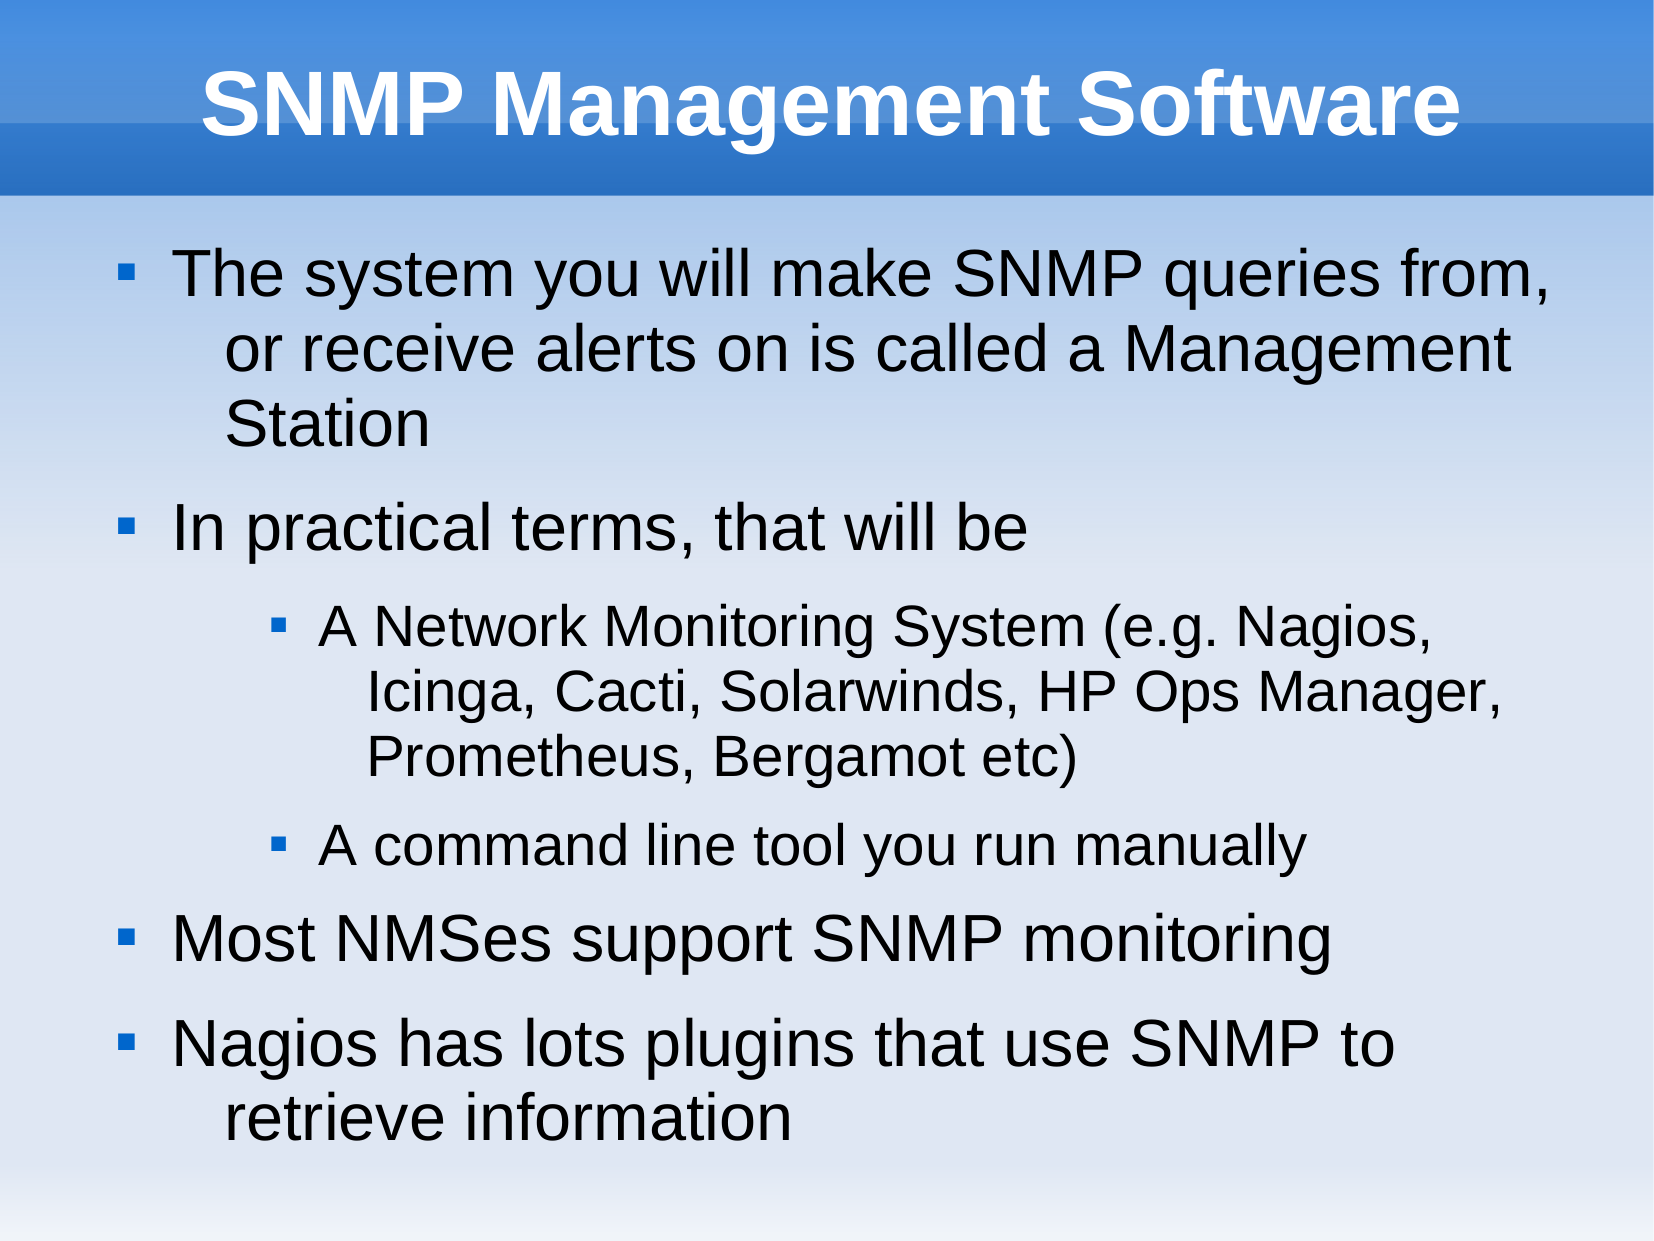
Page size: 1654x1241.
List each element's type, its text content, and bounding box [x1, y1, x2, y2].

title SNMP Management Software [88, 0, 1577, 207]
picture [0, 0, 1654, 1241]
list The system you will make SNMP queries from, or receive alerts on is called a Management Station In practical terms, that will be A Network Monitoring System (e.g. Nagios, Icinga, Cacti, Solarwinds, HP Ops Manager, Prometheus, Bergamot etc) A command line tool you run manually Most NMSes support SNMP monitoring Nagios has lots plugins that use SNMP to retrieve information [82, 236, 1571, 1182]
